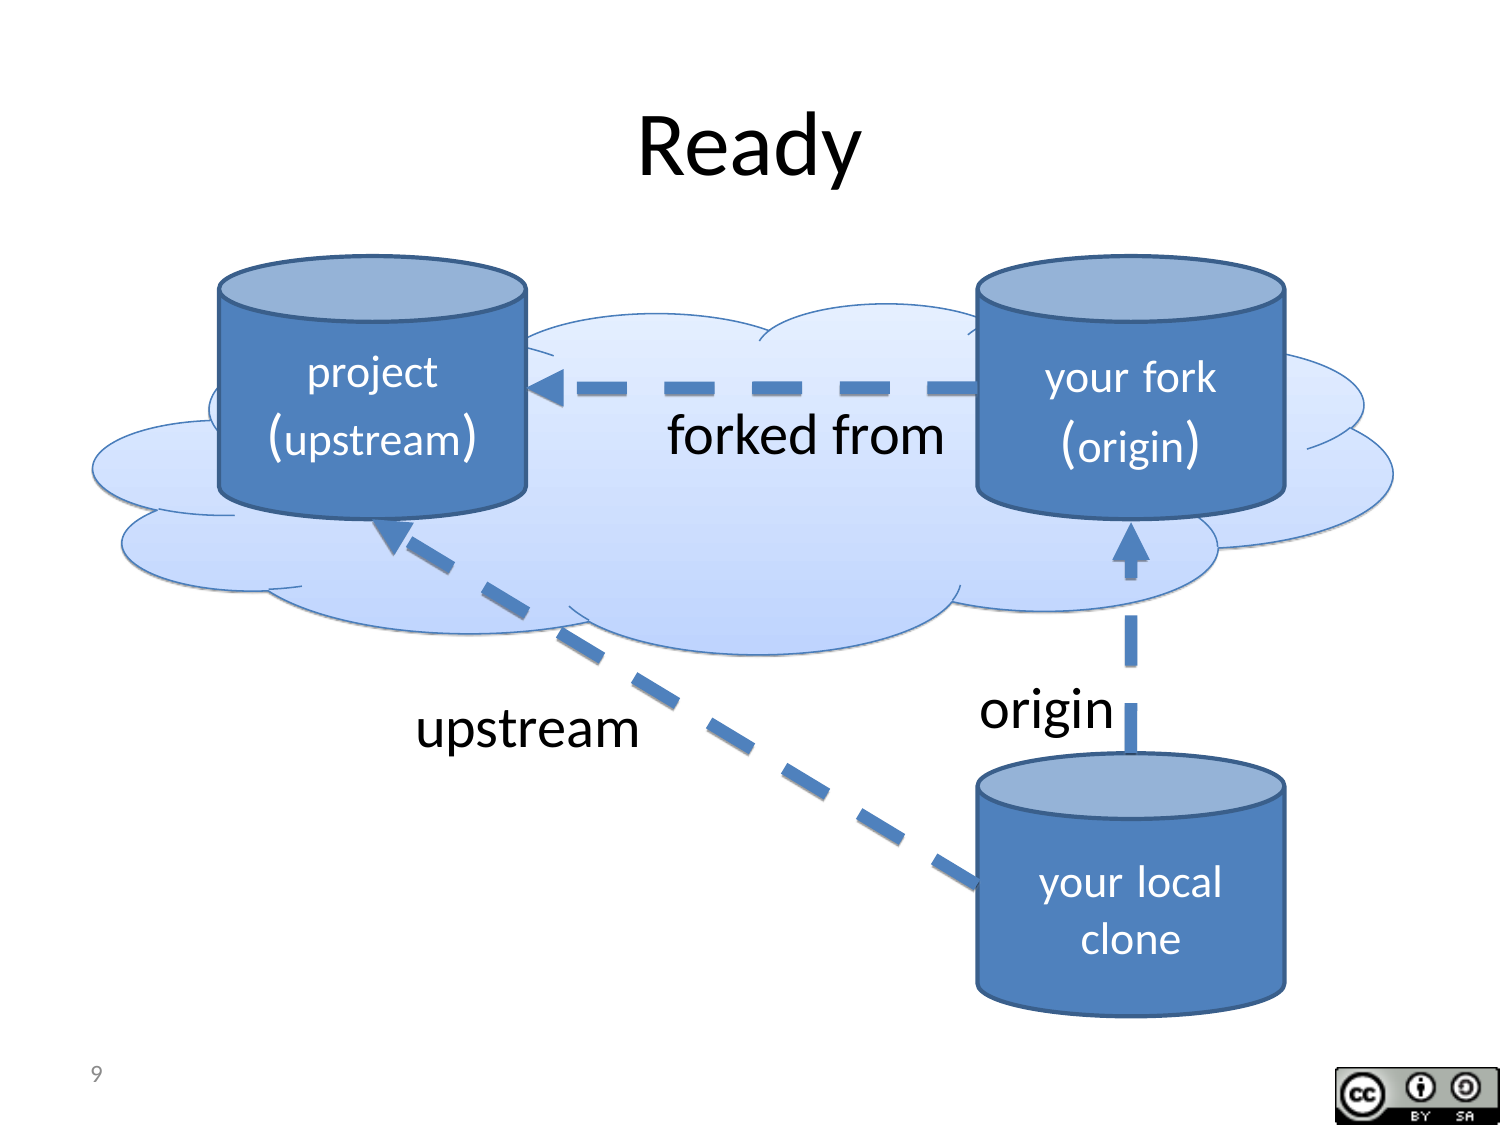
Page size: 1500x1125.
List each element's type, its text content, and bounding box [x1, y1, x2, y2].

text_box upstream [371, 681, 685, 767]
text_box your fork (origin) [977, 291, 1285, 520]
text_box [92, 303, 1394, 655]
title Ready [75, 45, 1425, 233]
text_box origin [890, 663, 1204, 749]
picture [1335, 1067, 1500, 1125]
text_box project (upstream) [218, 290, 526, 520]
text_box forked from [604, 388, 1010, 474]
slide_number <number> [75, 1042, 425, 1103]
text_box your local clone [977, 788, 1285, 1017]
